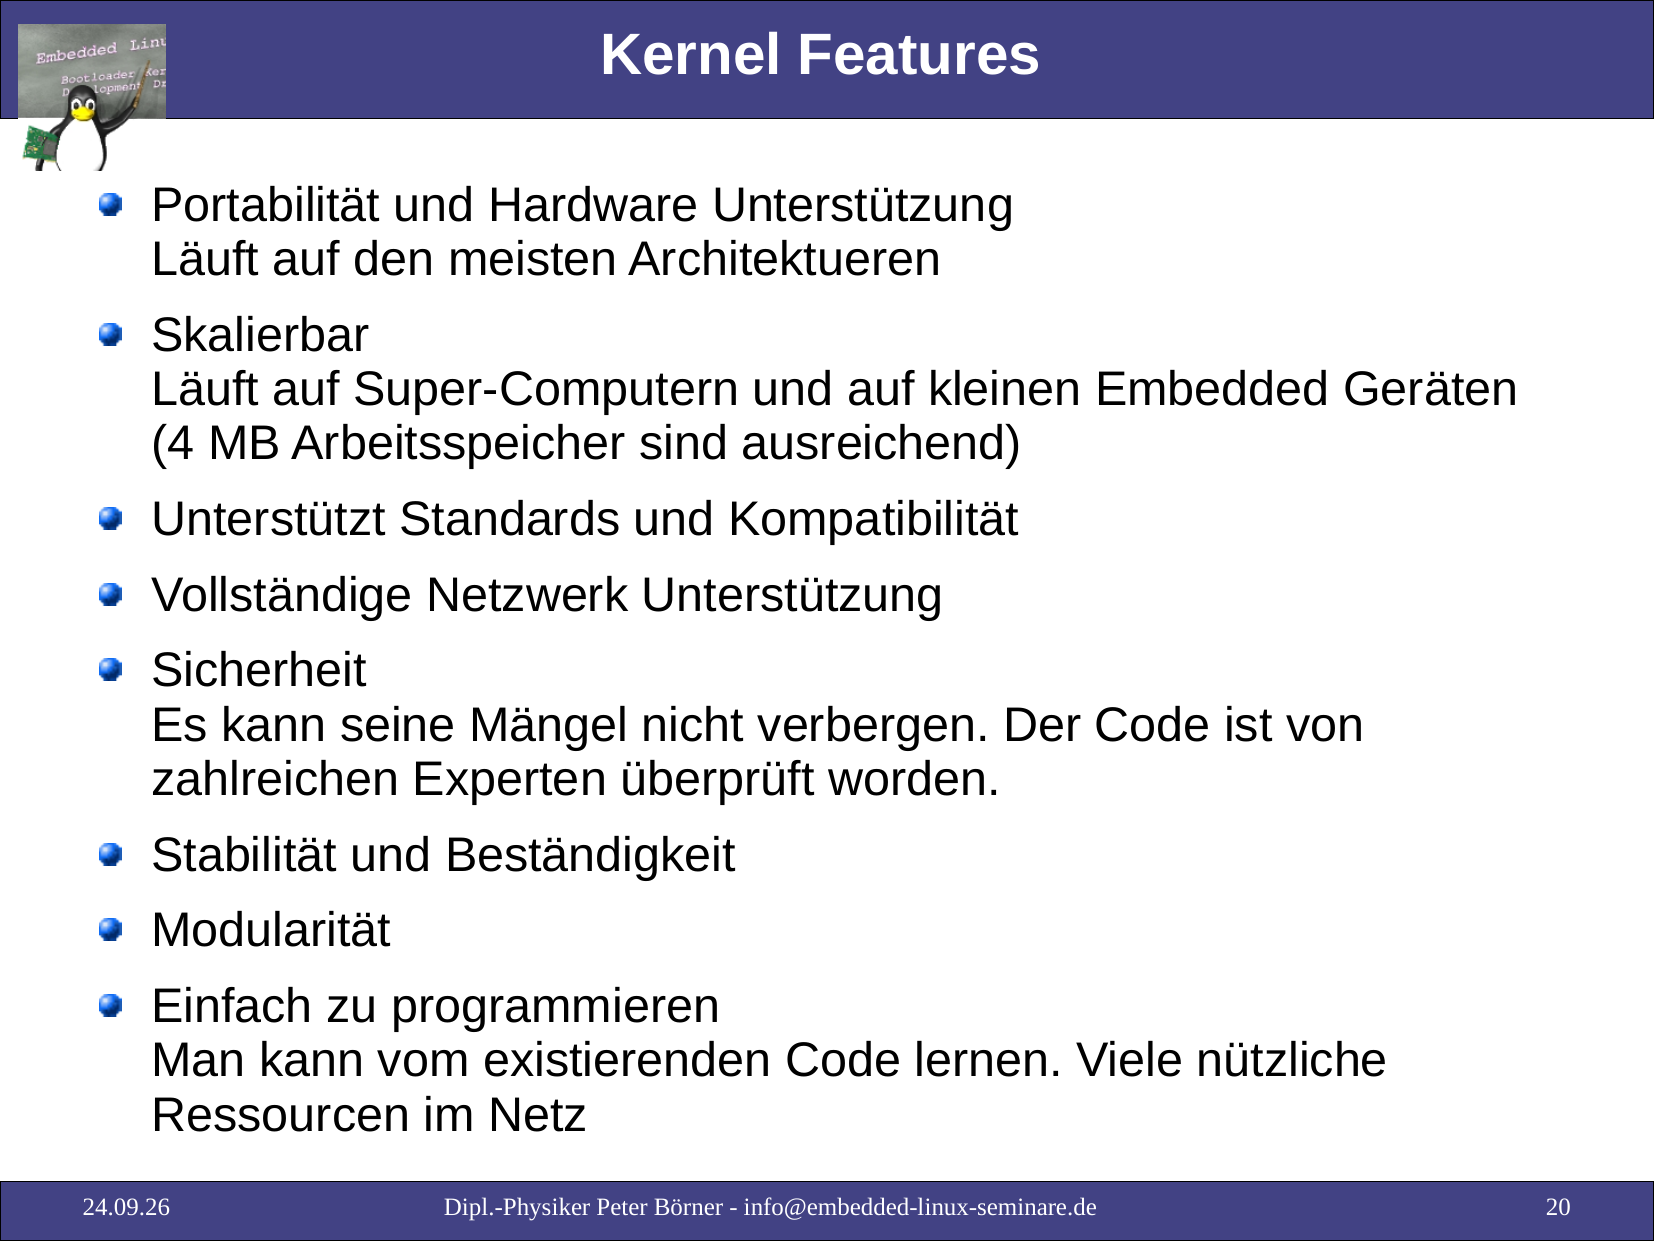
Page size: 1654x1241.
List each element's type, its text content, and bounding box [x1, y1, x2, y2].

picture [18, 24, 166, 171]
title Kernel Features [76, 21, 1565, 87]
list Portabilität und Hardware Unterstützung Läuft auf den meisten Architektueren Skalierbar Läuft auf Super-Computern und auf kleinen Embedded Geräten (4 MB Arbeitsspeicher sind ausreichend) Unterstützt Standards und Kompatibilität Vollständige Netzwerk Unterstützung Sicherheit Es kann seine Mängel nicht verbergen. Der Code ist von zahlreichen Experten überprüft worden. Stabilität und Beständigkeit Modularität Einfach zu programmieren Man kann vom existierenden Code lernen. Viele nützliche Ressourcen im Netz [82, 177, 1571, 1149]
